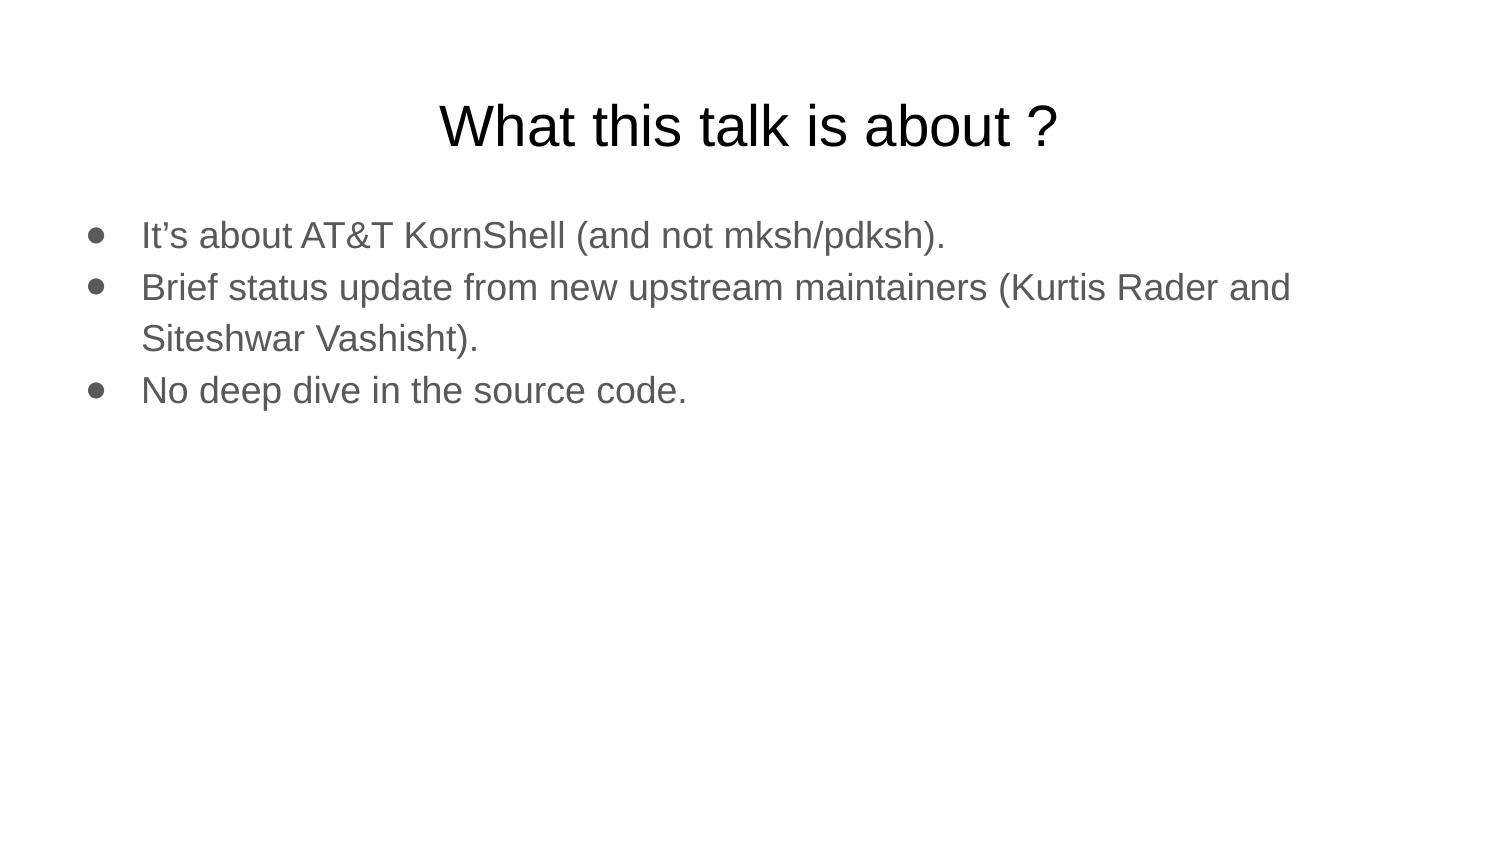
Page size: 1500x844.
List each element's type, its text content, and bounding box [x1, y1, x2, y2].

title What this talk is about ? [51, 72, 1449, 167]
list It’s about AT&T KornShell (and not mksh/pdksh). Brief status update from new upstream maintainers (Kurtis Rader and Siteshwar Vashisht). No deep dive in the source code. [51, 189, 1449, 750]
